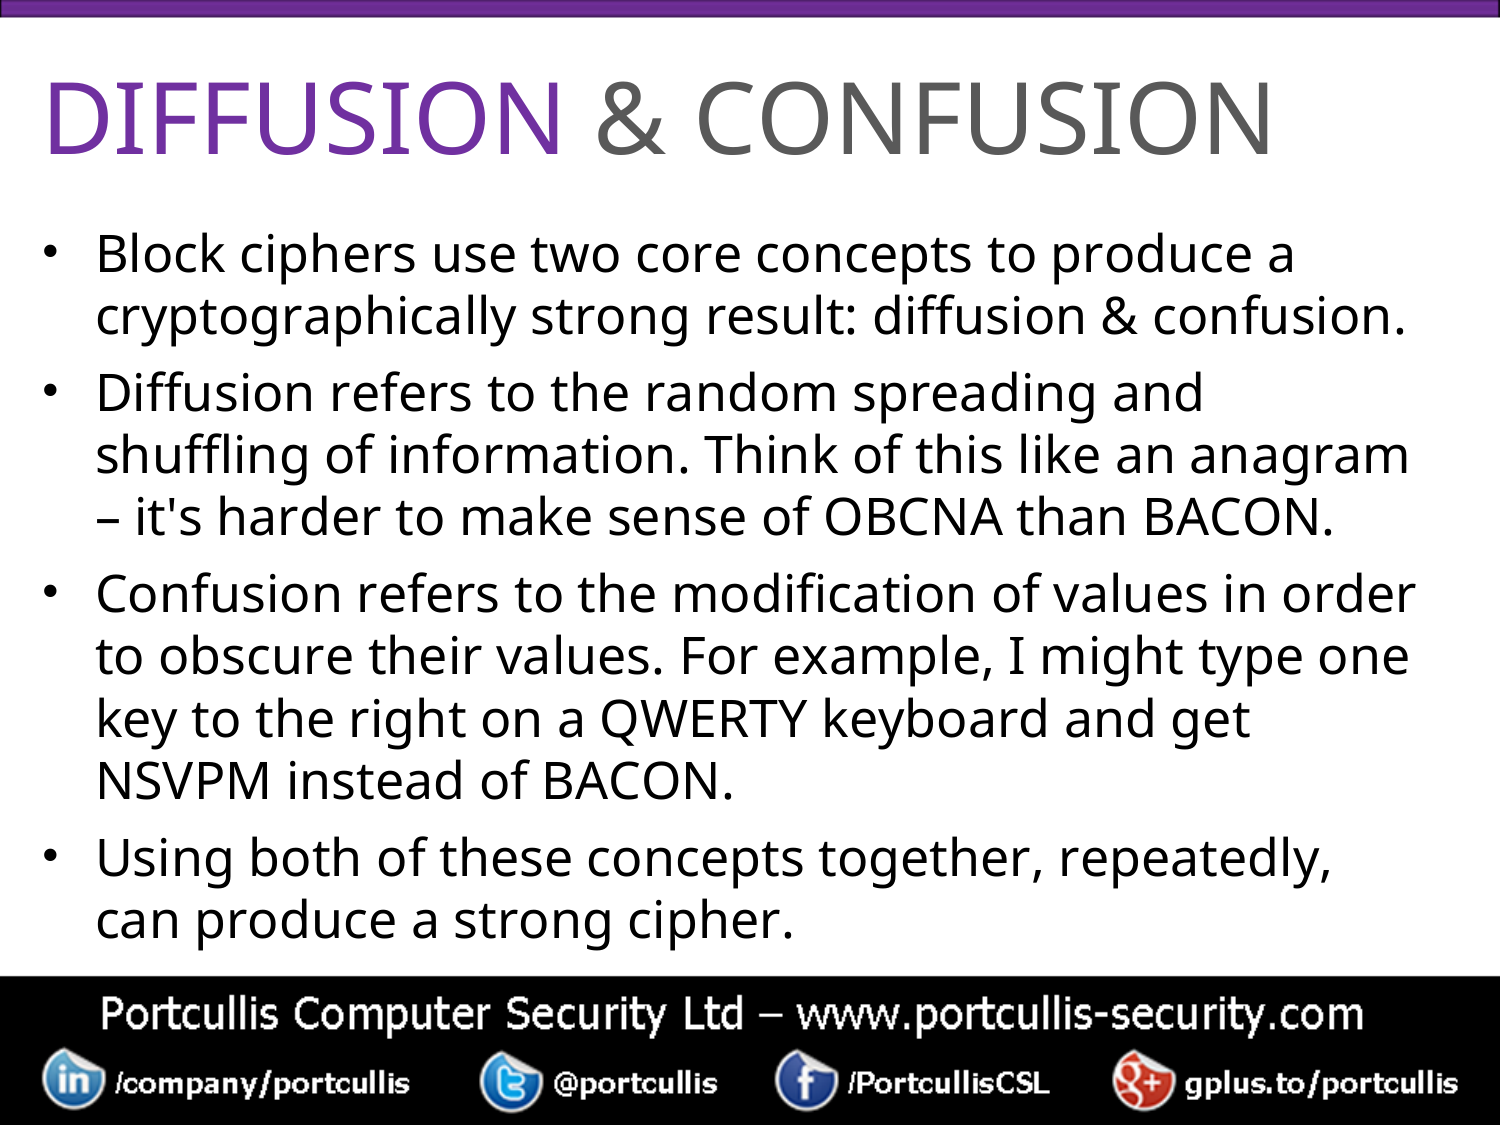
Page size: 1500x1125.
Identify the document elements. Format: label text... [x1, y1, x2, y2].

picture [0, 0, 1500, 1125]
list Block ciphers use two core concepts to produce a cryptographically strong result: diffusion & confusion. Diffusion refers to the random spreading and shuffling of information. Think of this like an anagram – it's harder to make sense of OBCNA than BACON. Confusion refers to the modification of values in order to obscure their values. For example, I might type one key to the right on a QWERTY keyboard and get NSVPM instead of BACON. Using both of these concepts together, repeatedly, can produce a strong cipher. [41, 219, 1428, 965]
title DIFFUSION & CONFUSION [41, 42, 1434, 202]
